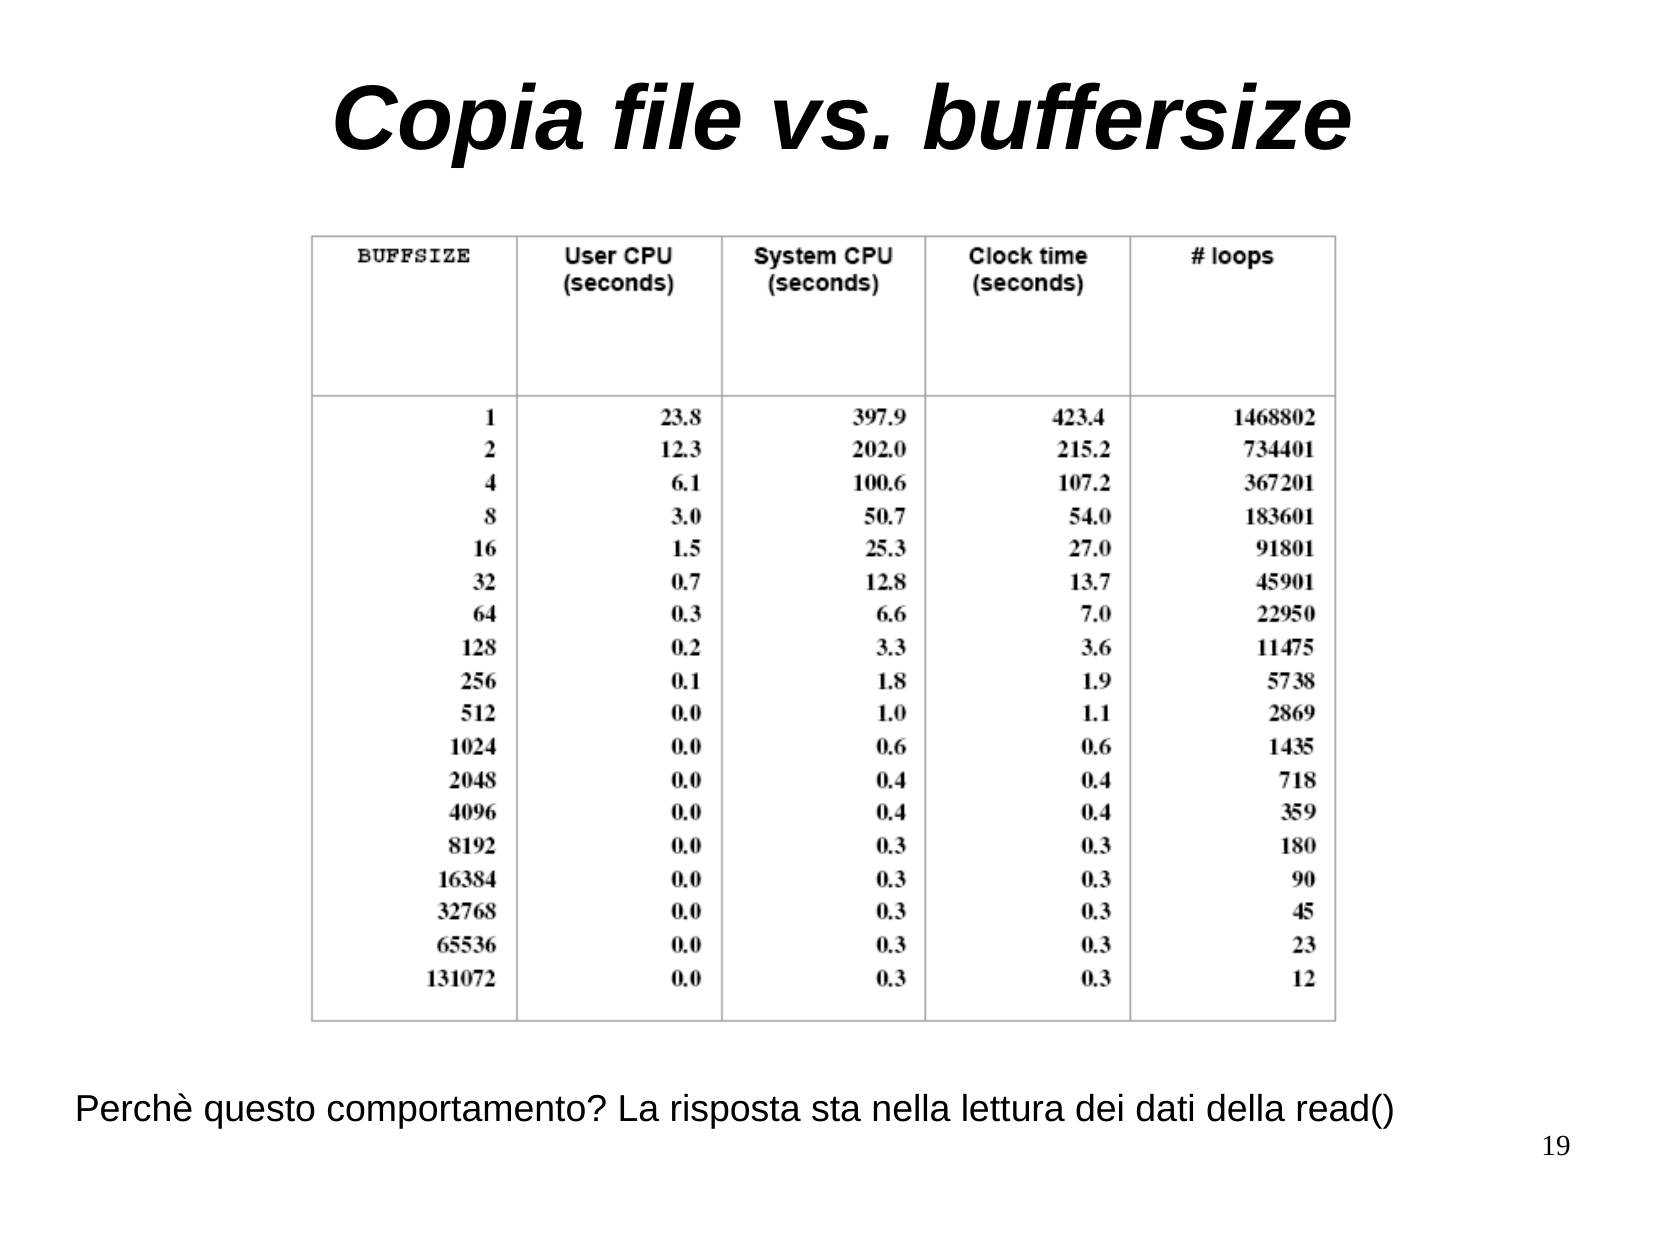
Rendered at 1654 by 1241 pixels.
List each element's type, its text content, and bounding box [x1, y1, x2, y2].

title Copia file vs. buffersize [82, 50, 1571, 257]
text_box Perchè questo comportamento? La risposta sta nella lettura dei dati della read() [60, 1080, 1471, 1137]
picture [251, 224, 1402, 1044]
